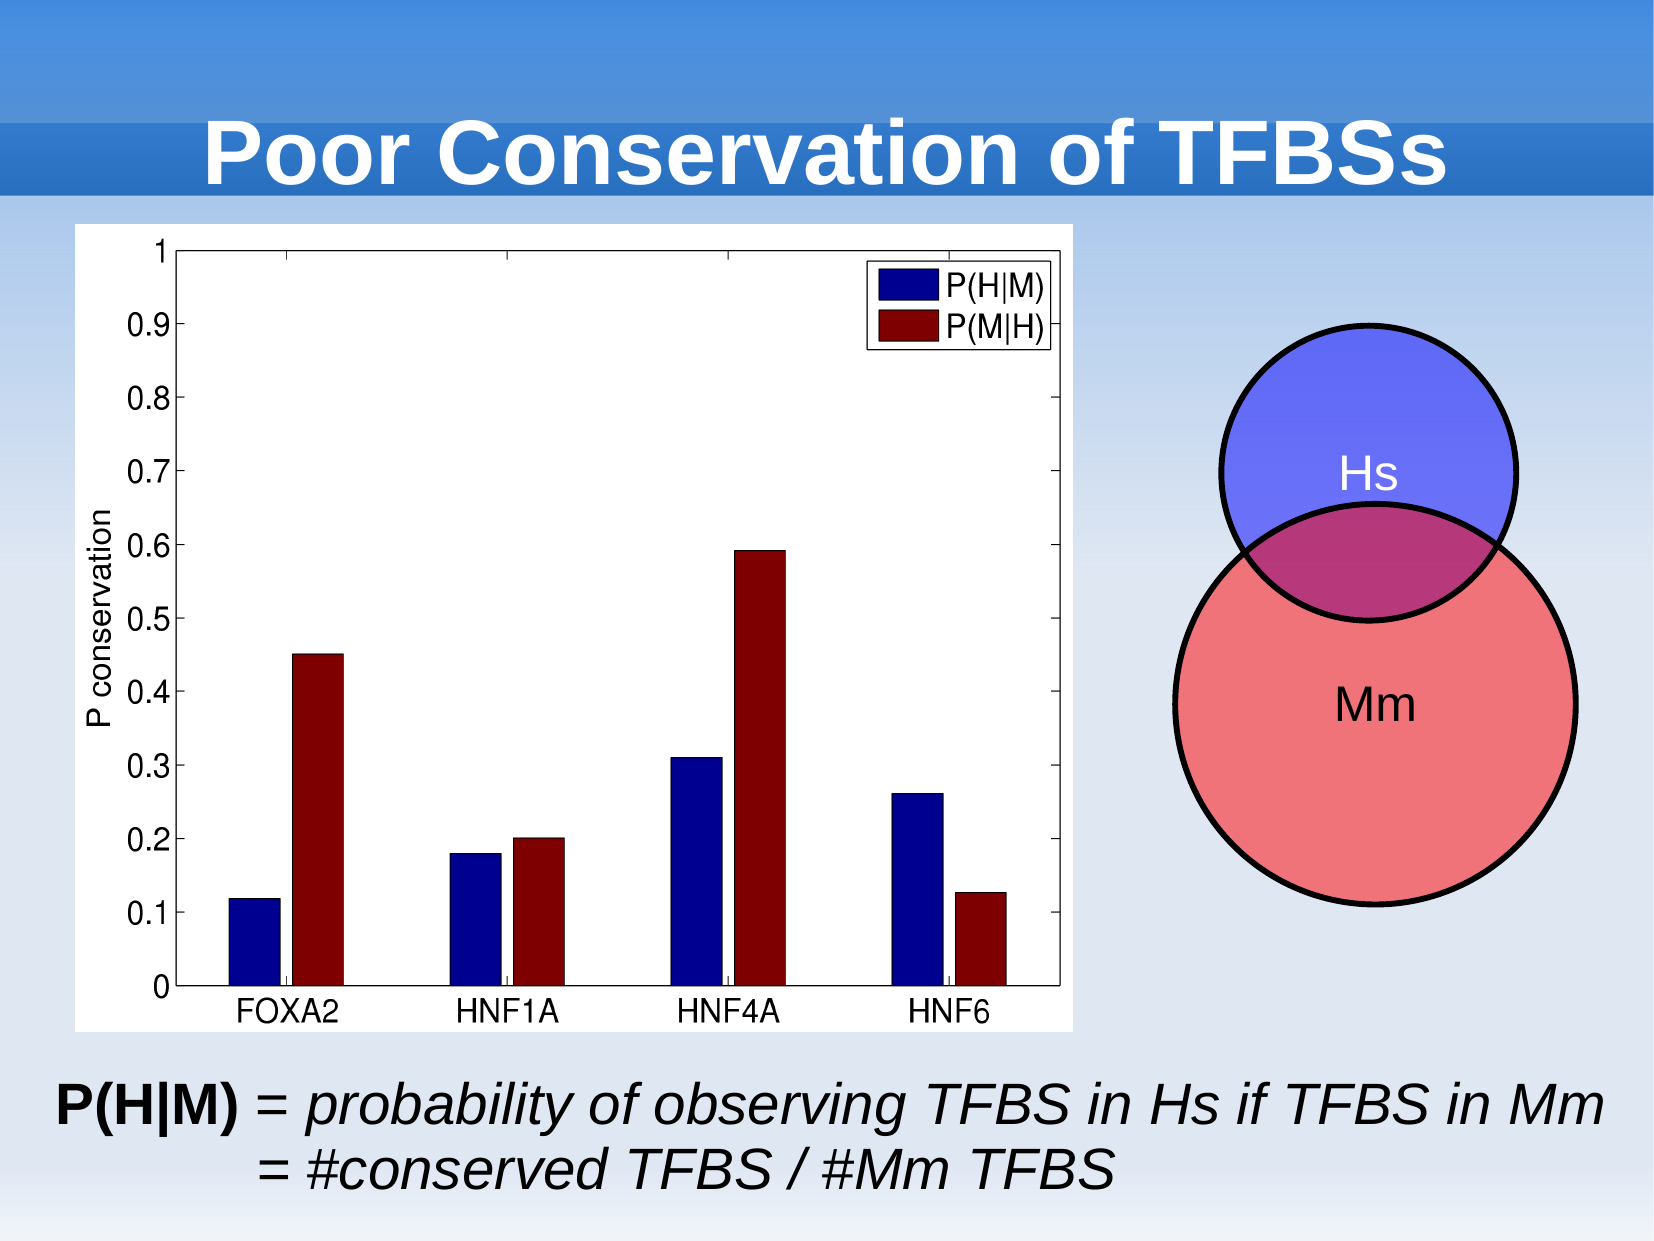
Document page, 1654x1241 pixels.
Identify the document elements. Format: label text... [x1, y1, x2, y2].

title Poor Conservation of TFBSs [82, 49, 1571, 257]
text_box Mm [1179, 551, 1572, 901]
text_box Mm [1250, 507, 1492, 617]
text_box P(H|M) = probability of observing TFBS in Hs if TFBS in Mm = #conserved TFBS / #Mm TFBS [22, 1064, 1622, 1229]
picture [0, 0, 1654, 1241]
text_box Hs [1225, 329, 1513, 547]
